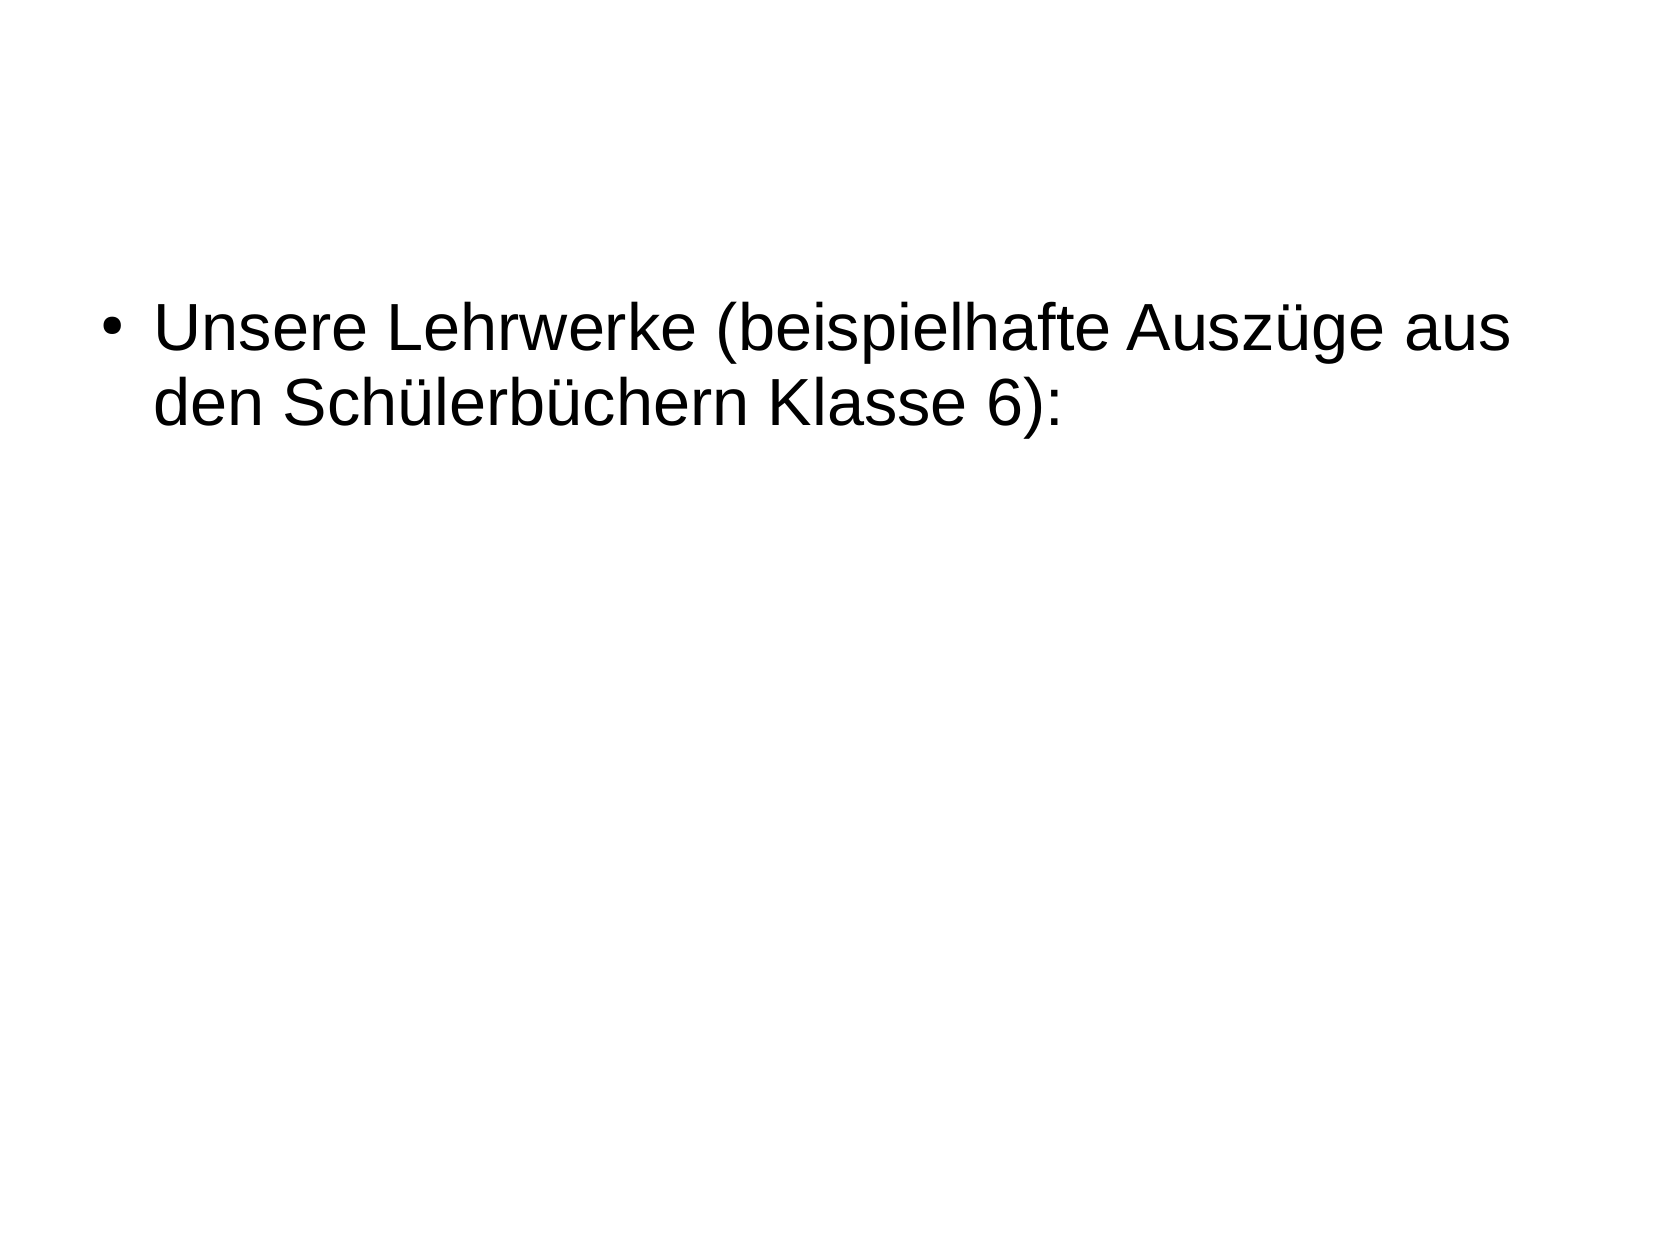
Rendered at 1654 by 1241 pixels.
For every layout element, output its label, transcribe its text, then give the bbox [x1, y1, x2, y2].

list Unsere Lehrwerke (beispielhafte Auszüge aus den Schülerbüchern Klasse 6): [82, 290, 1571, 1109]
